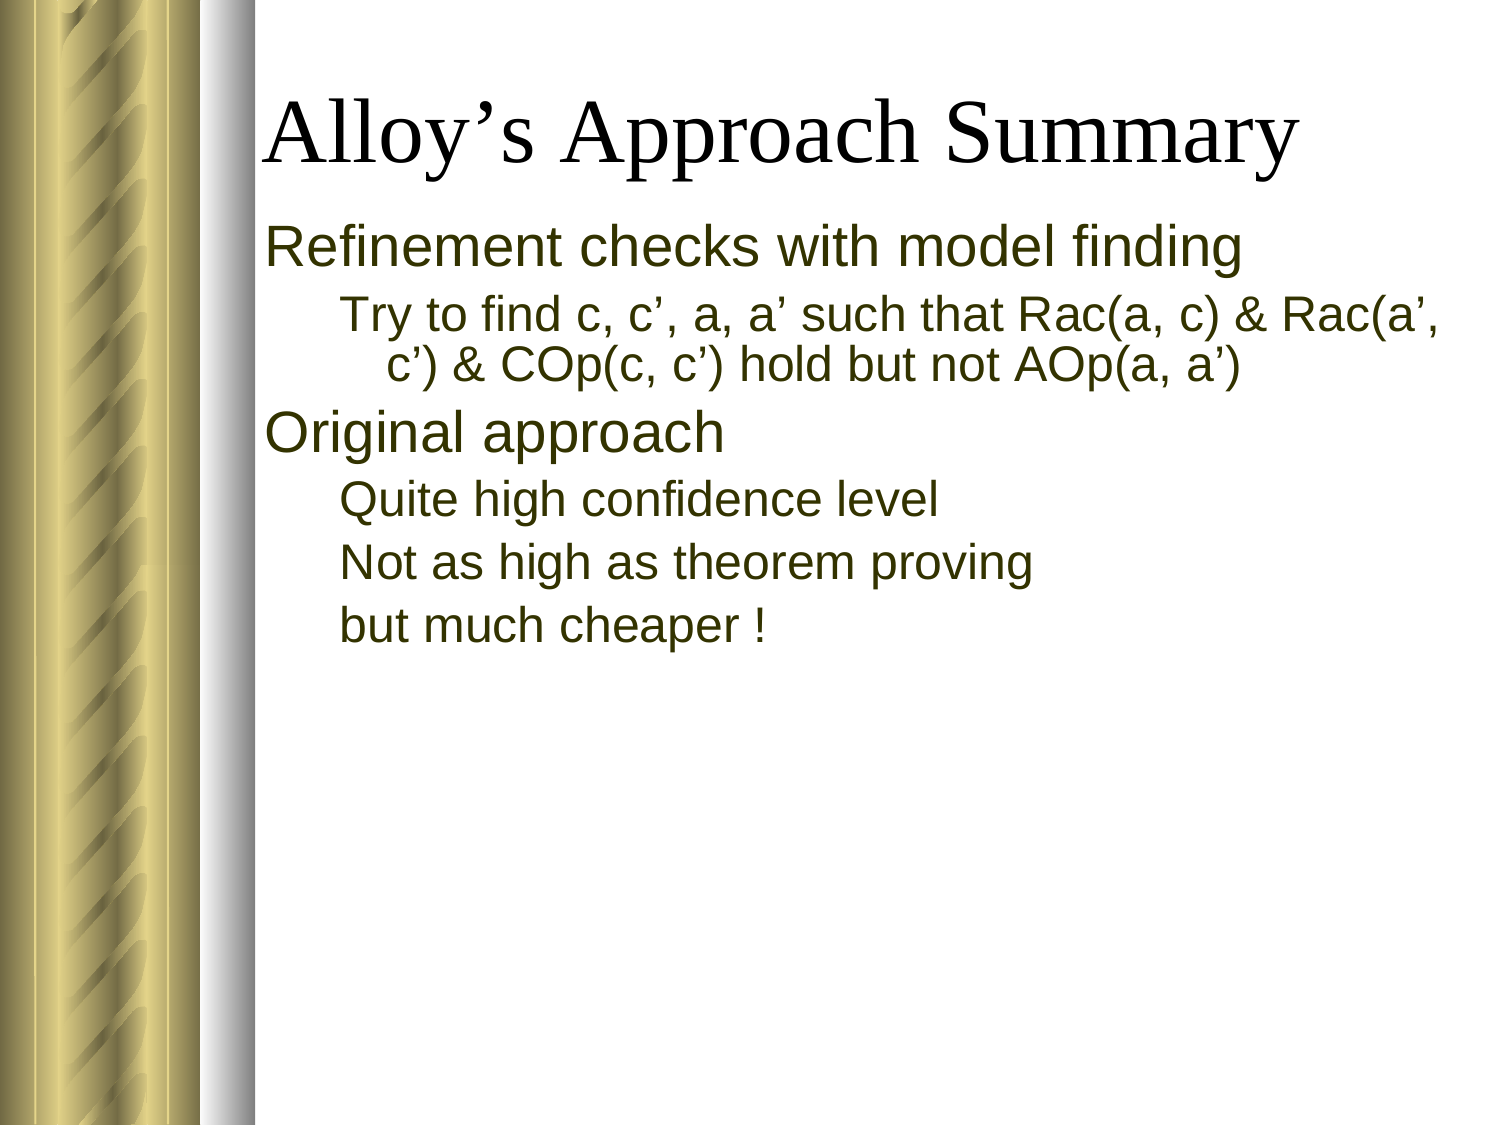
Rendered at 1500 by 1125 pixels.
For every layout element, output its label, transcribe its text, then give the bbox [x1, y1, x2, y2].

title Alloy’s Approach Summary [246, 37, 1476, 225]
list Refinement checks with model finding Try to find c, c’, a, a’ such that Rac(a, c) & Rac(a’, c’) & COp(c, c’) hold but not AOp(a, a’) Original approach Quite high confidence level Not as high as theorem proving but much cheaper ! [249, 212, 1479, 791]
